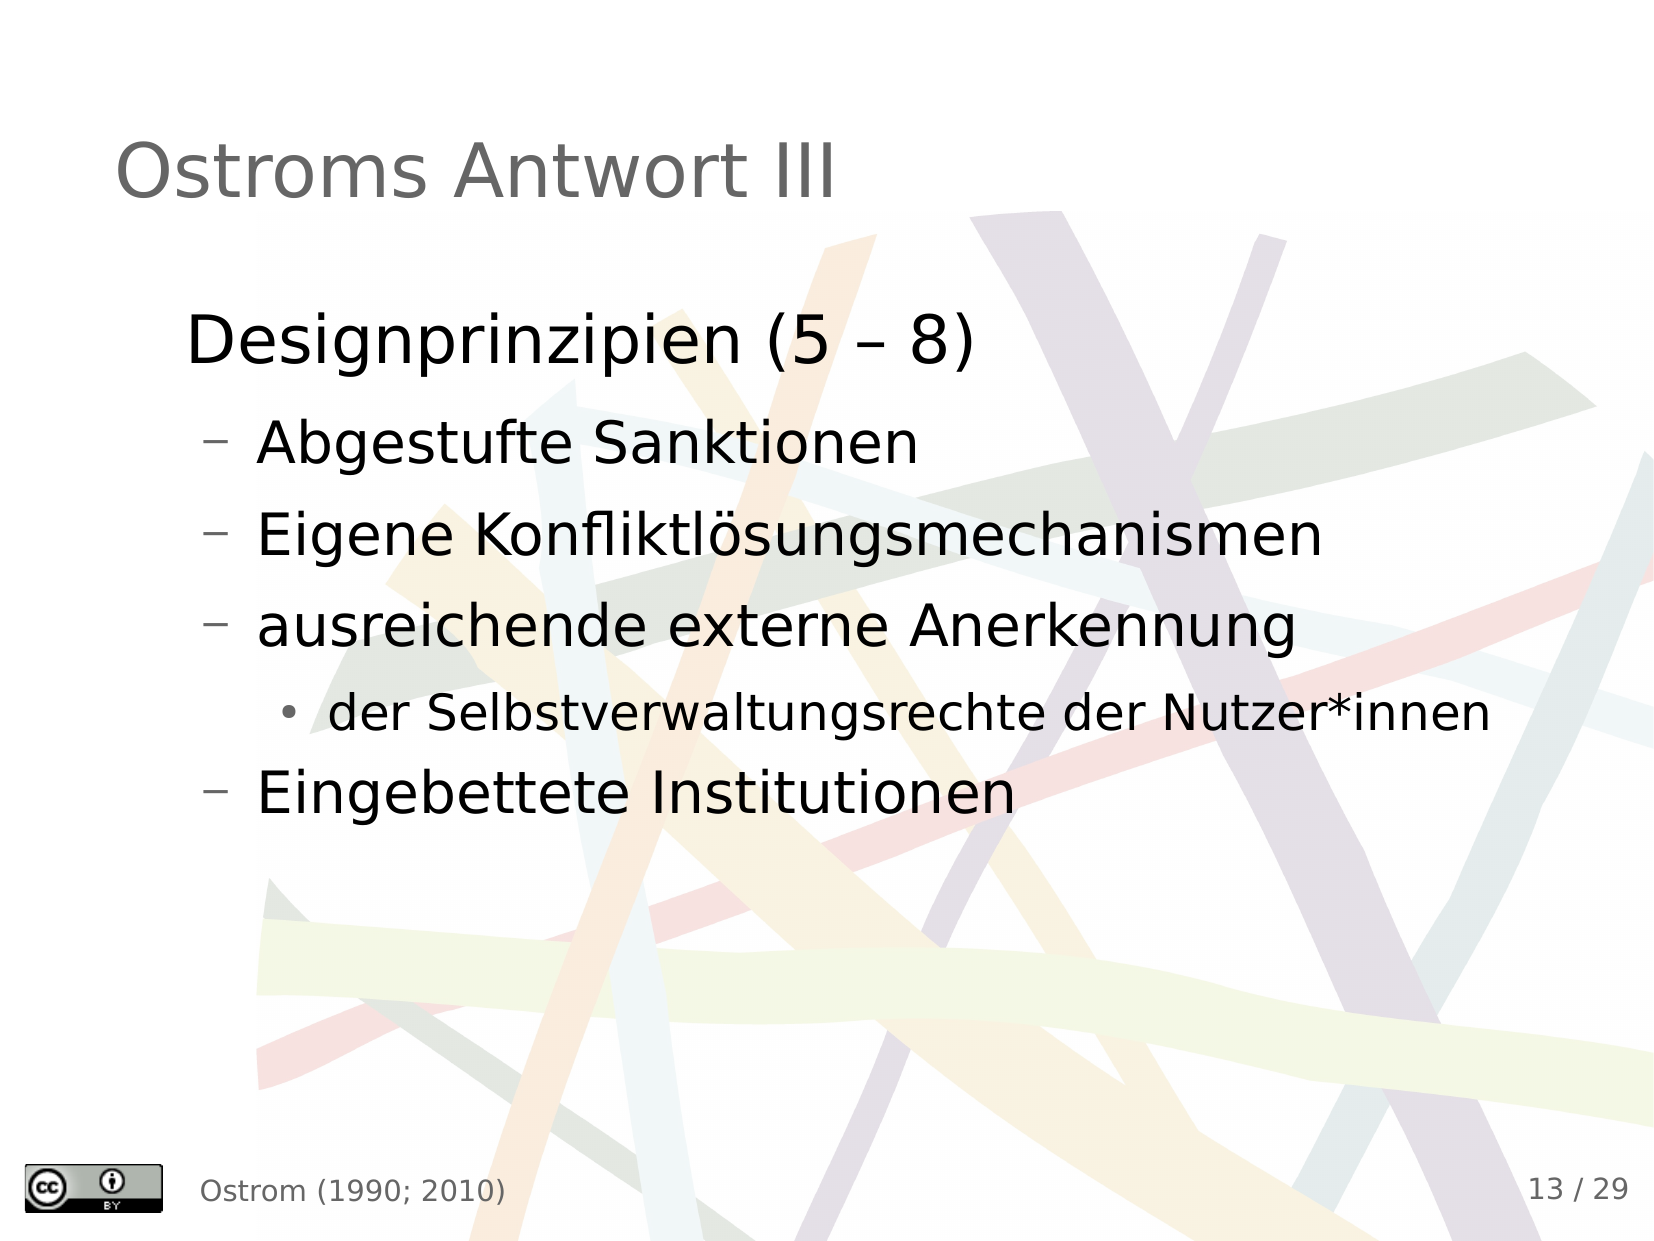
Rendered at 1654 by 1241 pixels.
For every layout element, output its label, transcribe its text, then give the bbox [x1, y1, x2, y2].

text_box Ostrom (1990; 2010) [184, 1167, 1218, 1217]
title Ostroms Antwort III [114, 73, 1539, 271]
list Designprinzipien (5 – 8) Abgestufte Sanktionen Eigene Konfliktlösungsmechanismen ausreichende externe Anerkennung der Selbstverwaltungsrechte der Nutzer*innen Eingebettete Institutionen [114, 302, 1539, 1102]
picture [24, 1164, 163, 1213]
